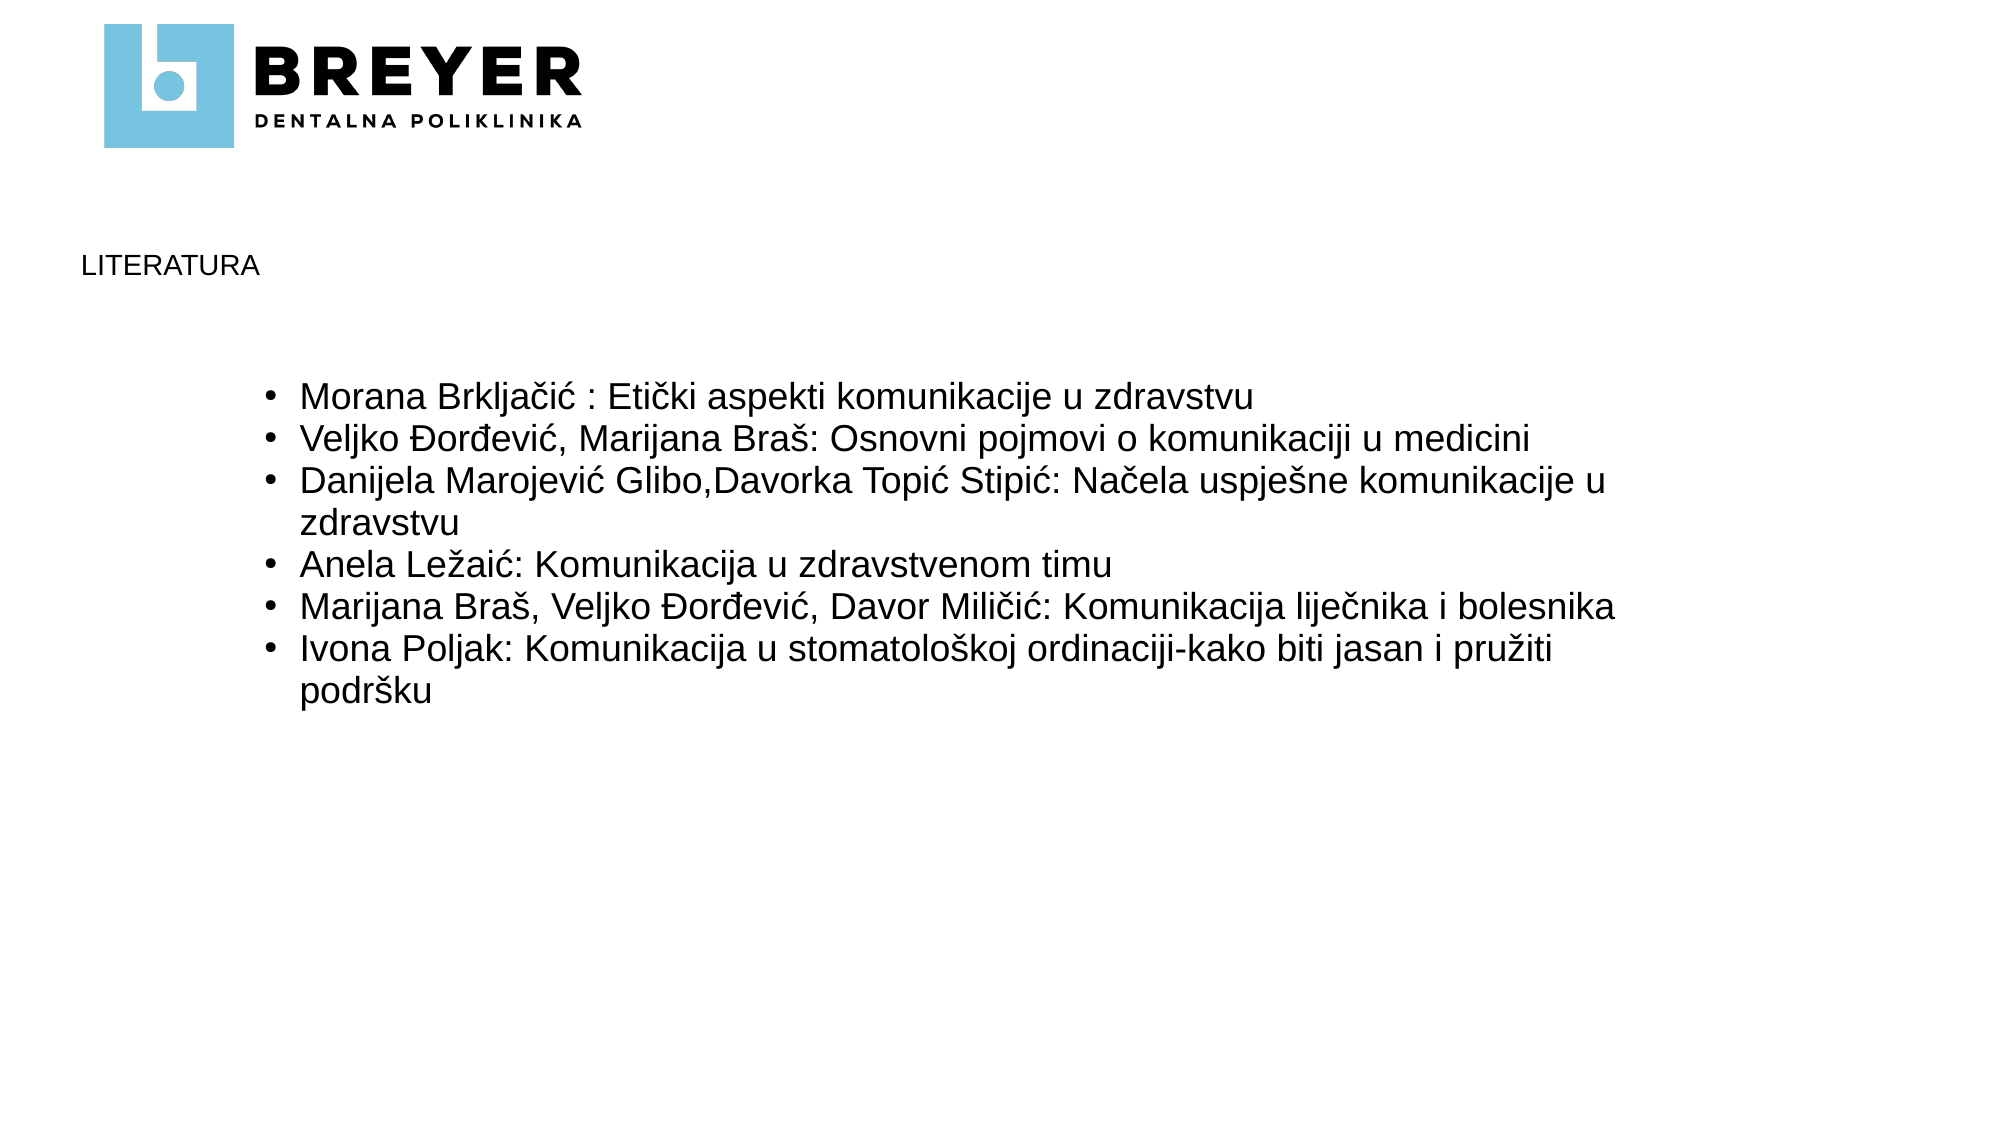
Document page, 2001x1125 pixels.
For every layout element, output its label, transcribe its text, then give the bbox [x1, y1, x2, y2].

title LITERATURA [80, 171, 1881, 360]
picture [104, 24, 582, 148]
subtitle [71, 310, 1872, 963]
text_box Morana Brkljačić : Etički aspekti komunikacije u zdravstvu Veljko Đorđević, Marijana Braš: Osnovni pojmovi o komunikaciji u medicini Danijela Marojević Glibo,Davorka Topić Stipić: Načela uspješne komunikacije u zdravstvu Anela Ležaić: Komunikacija u zdravstvenom timu Marijana Braš, Veljko Đorđević, Davor Miličić: Komunikacija liječnika i bolesnika Ivona Poljak: Komunikacija u stomatološkoj ordinaciji-kako biti jasan i pružiti podršku [249, 368, 1703, 993]
